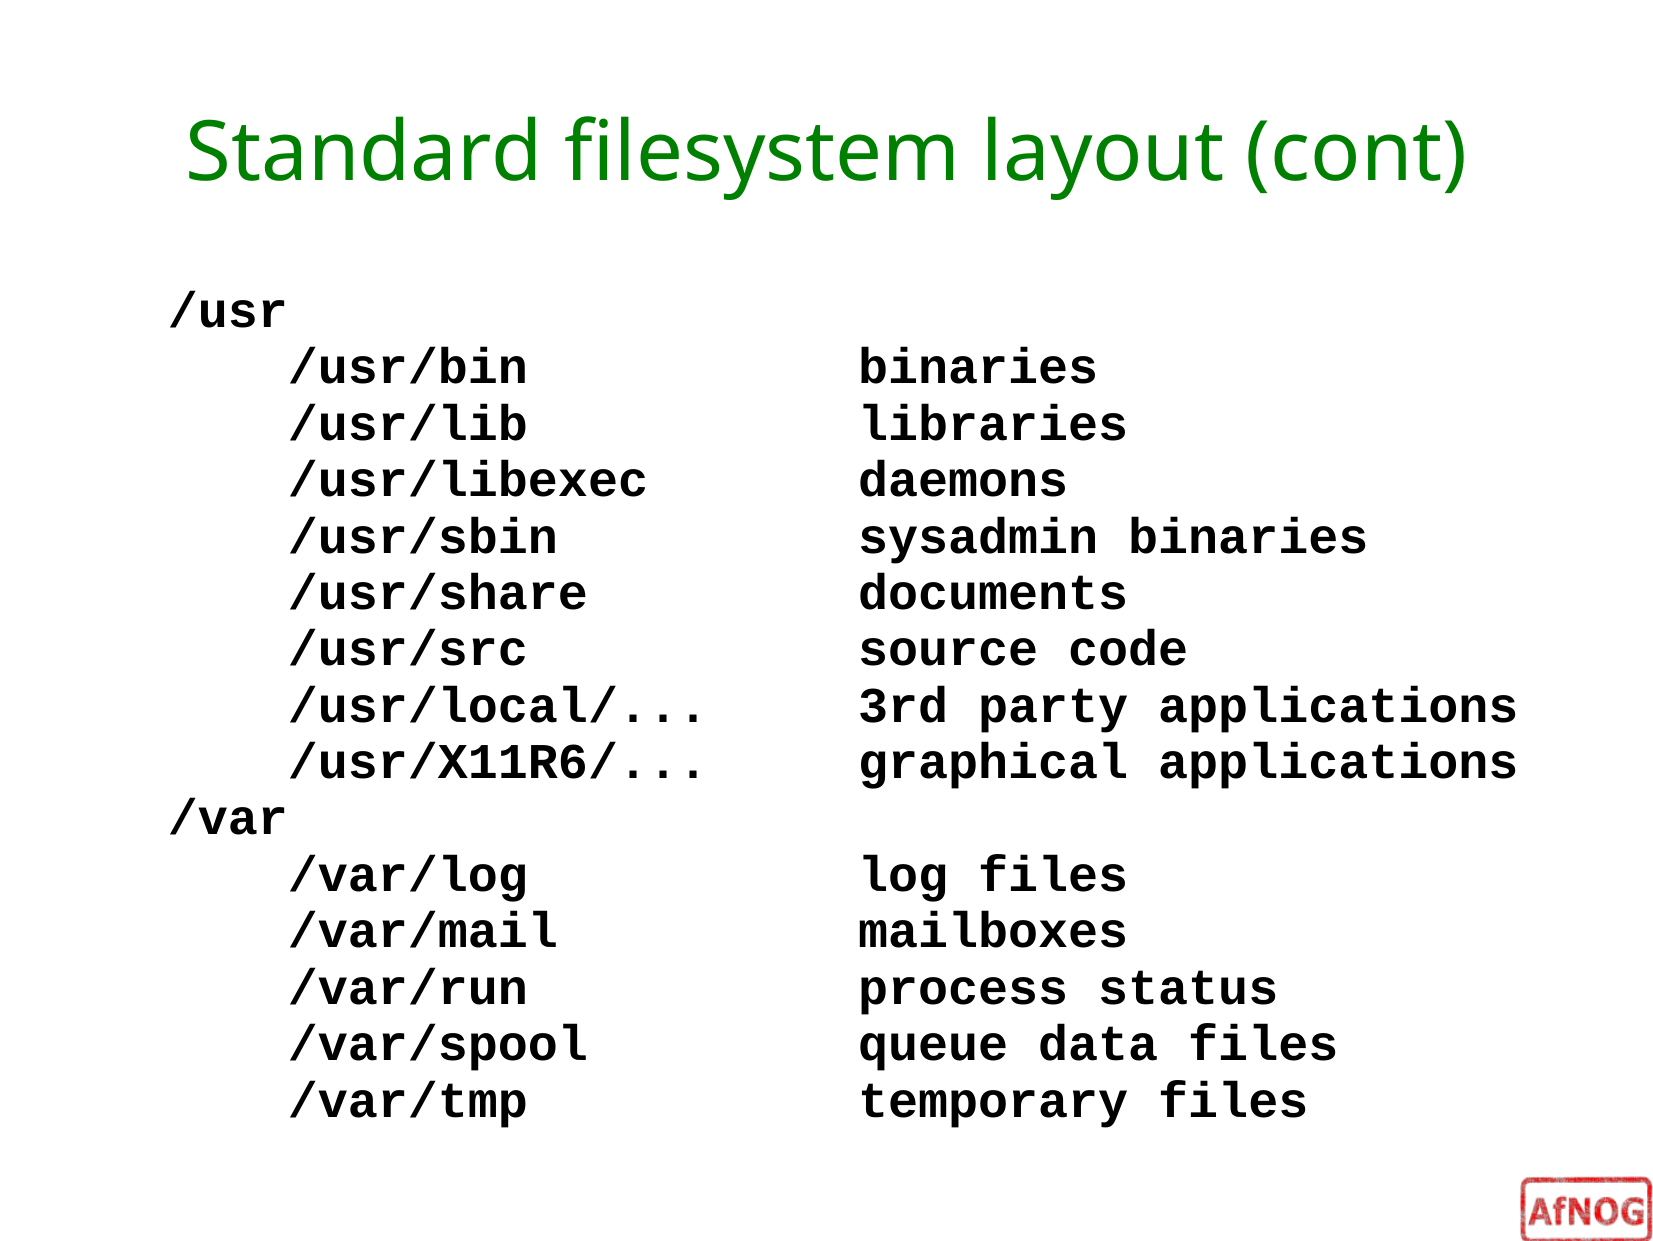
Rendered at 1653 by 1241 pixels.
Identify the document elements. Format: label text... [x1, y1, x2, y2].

picture [1519, 1175, 1653, 1241]
text_box /usr /usr/bin binaries /usr/lib libraries /usr/libexec daemons /usr/sbin sysadmin binaries /usr/share documents /usr/src source code /usr/local/... 3rd party applications /usr/X11R6/... graphical applications /var /var/log log files /var/mail mailboxes /var/run process status /var/spool queue data files /var/tmp temporary files [167, 279, 1541, 1136]
text_box Standard filesystem layout (cont) [121, 46, 1534, 254]
